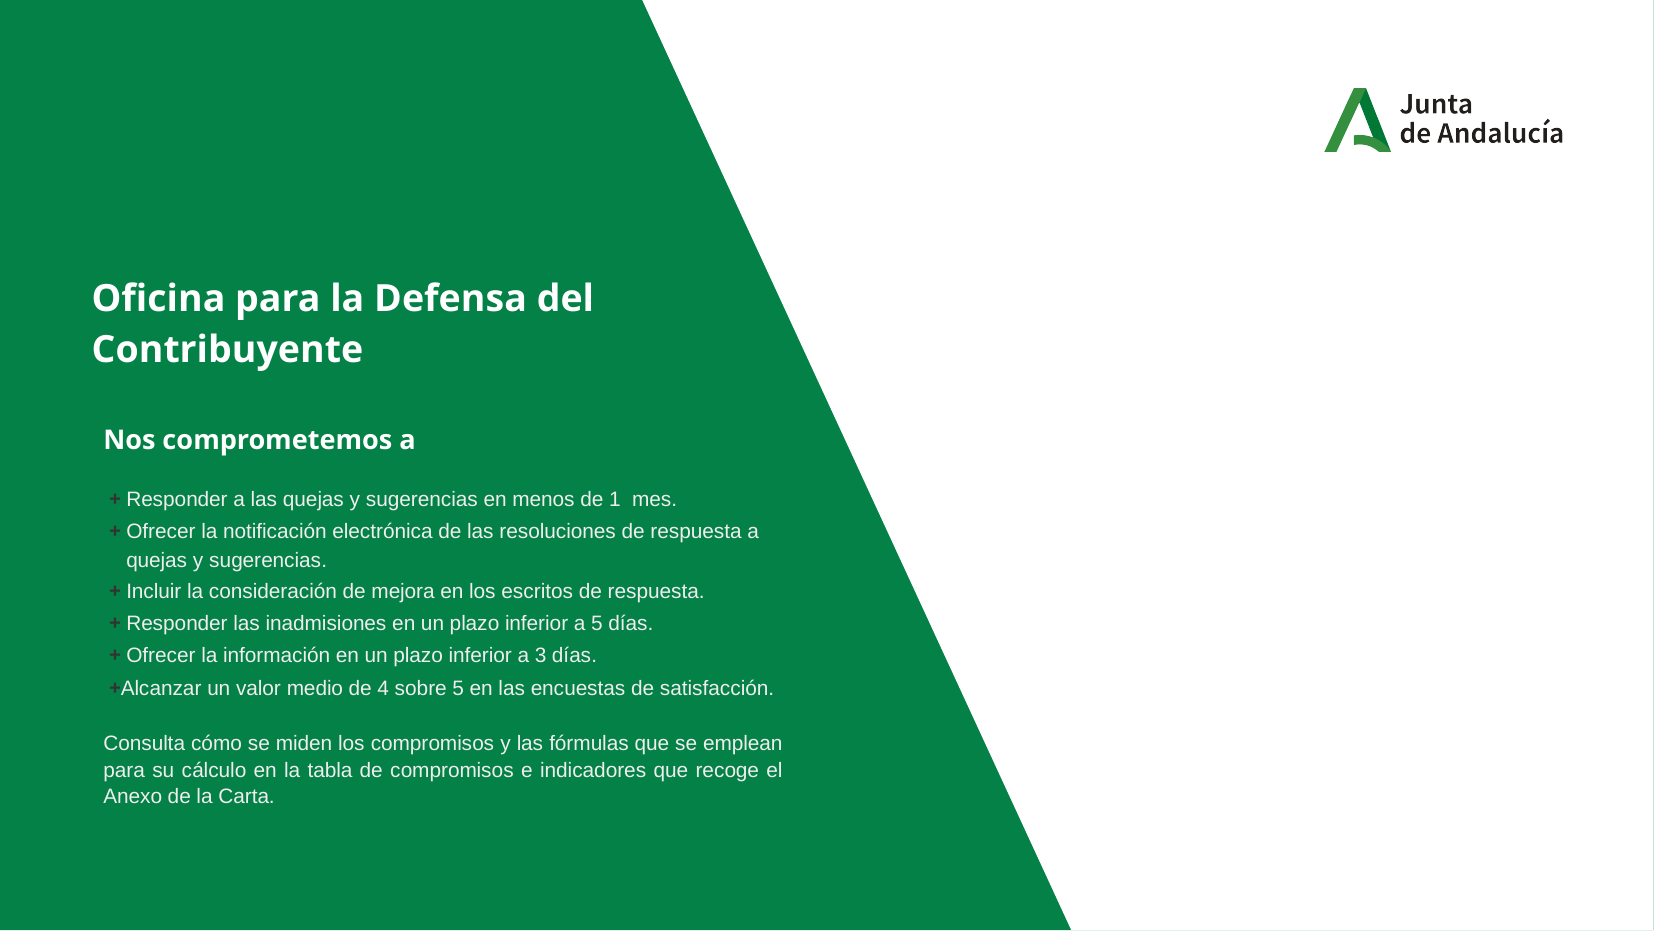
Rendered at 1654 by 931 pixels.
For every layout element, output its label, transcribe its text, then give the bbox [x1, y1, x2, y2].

text_box Oficina para la Defensa del Contribuyente [76, 263, 786, 374]
text_box Nos comprometemos a [88, 413, 798, 463]
picture [1324, 88, 1565, 152]
text_box [0, 0, 1654, 931]
text_box + Responder a las quejas y sugerencias en menos de 1 mes. + Ofrecer la notificación electrónica de las resoluciones de respuesta a quejas y sugerencias. + Incluir la consideración de mejora en los escritos de respuesta. + Responder las inadmisiones en un plazo inferior a 5 días. + Ofrecer la información en un plazo inferior a 3 días. +Alcanzar un valor medio de 4 sobre 5 en las encuestas de satisfacción. Consulta cómo se miden los compromisos y las fórmulas que se emplean para su cálculo en la tabla de compromisos e indicadores que recoge el Anexo de la Carta. [88, 472, 798, 931]
